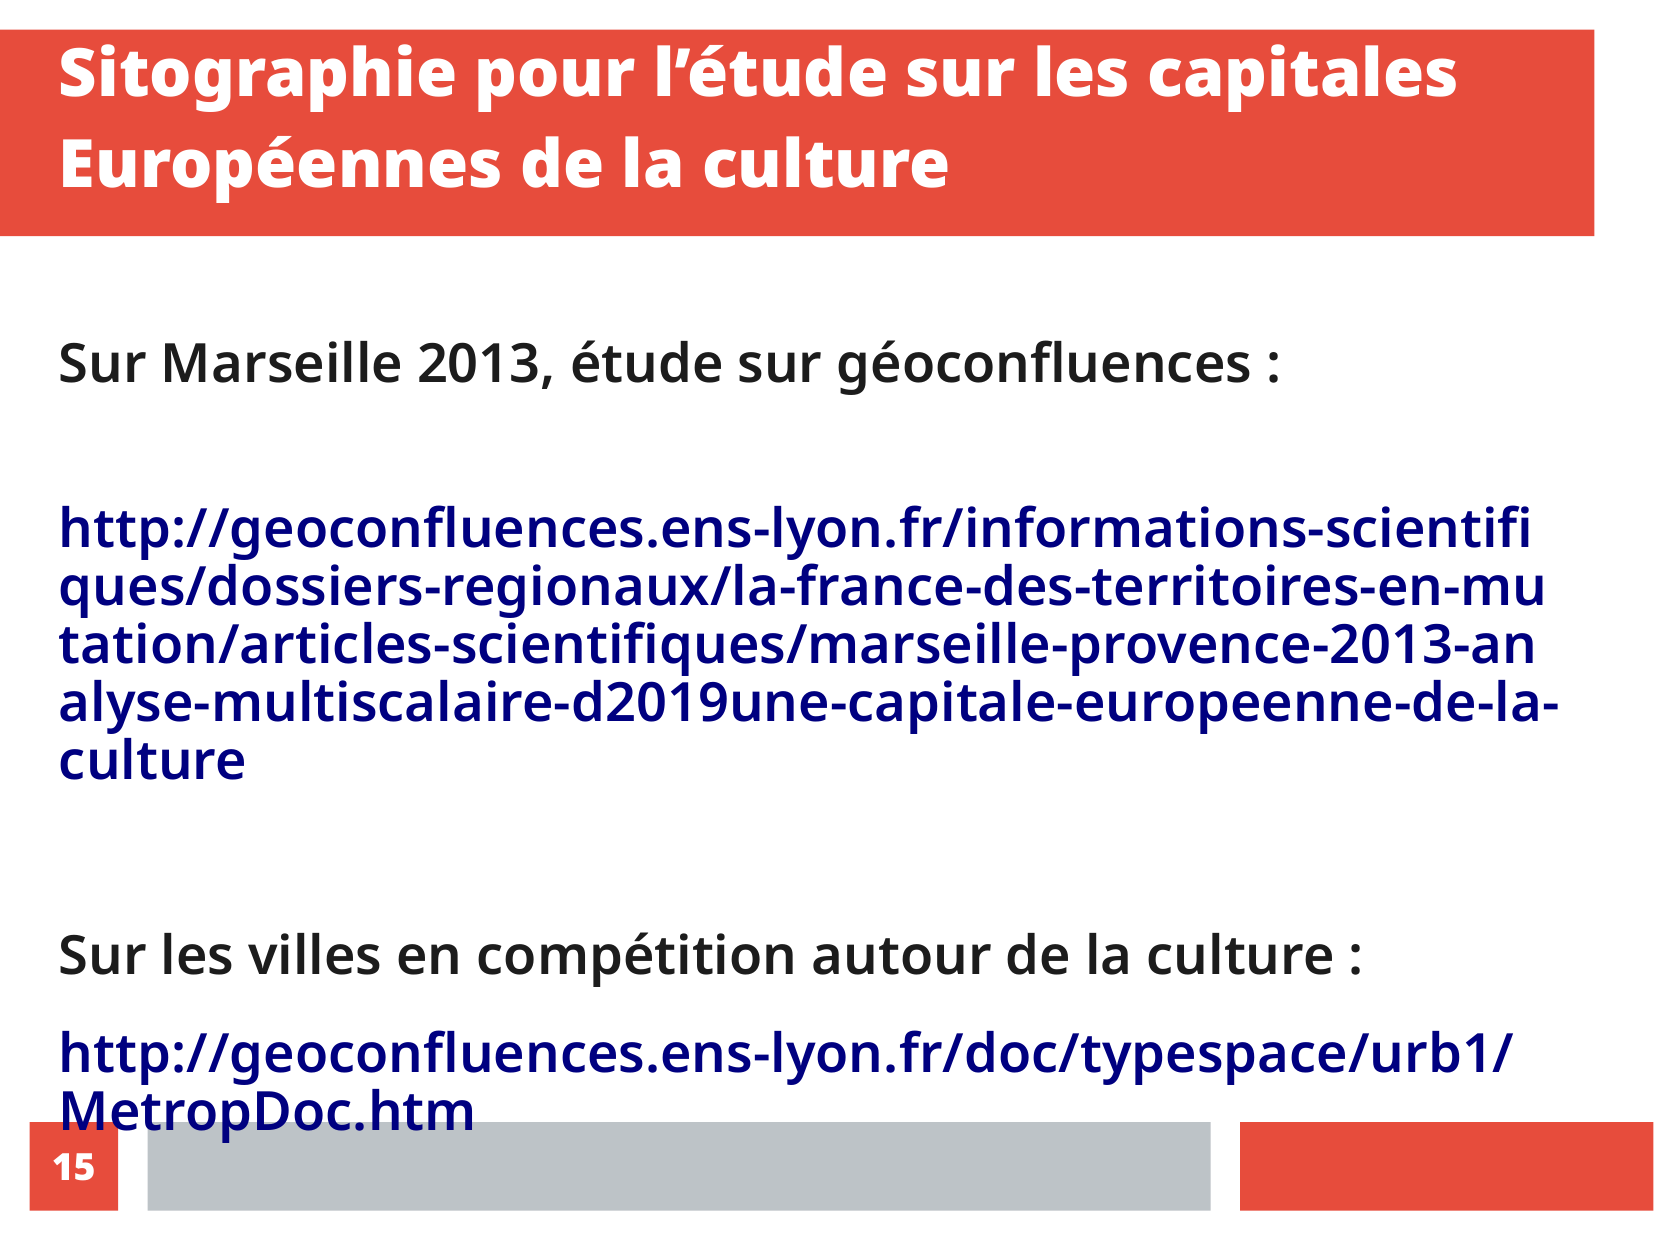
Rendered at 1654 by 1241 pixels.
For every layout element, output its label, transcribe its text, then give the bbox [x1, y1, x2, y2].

title Sitographie pour l’étude sur les capitales Européennes de la culture [59, 59, 1595, 207]
list Sur Marseille 2013, étude sur géoconfluences : http://geoconfluences.ens-lyon.fr/informations-scientifiques/dossiers-regionaux/la-france-des-territoires-en-mutation/articles-scientifiques/marseille-provence-2013-analyse-multiscalaire-d2019une-capitale-europeenne-de-la-culture Sur les villes en compétition autour de la culture : http://geoconfluences.ens-lyon.fr/doc/typespace/urb1/MetropDoc.htm [59, 324, 1565, 1093]
